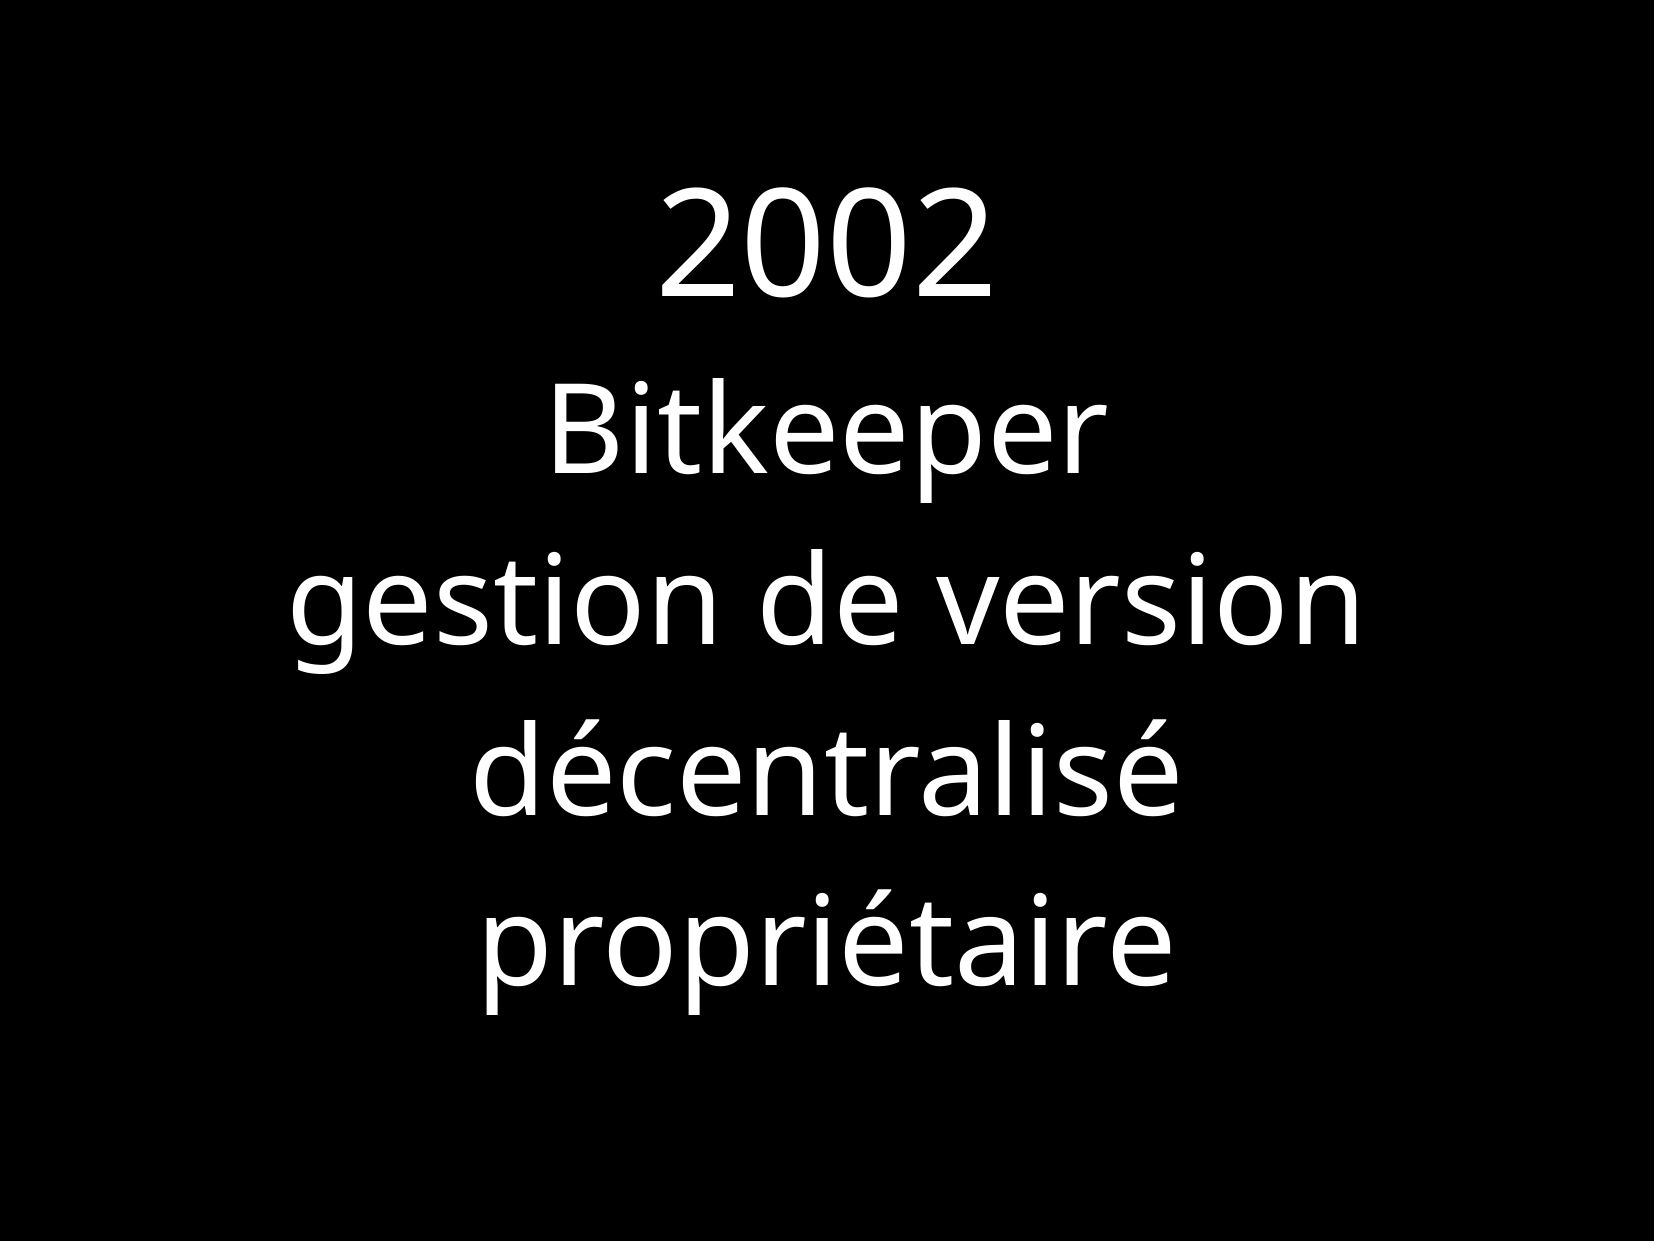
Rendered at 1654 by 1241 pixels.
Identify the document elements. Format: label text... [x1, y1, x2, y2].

subtitle 2002 Bitkeeper gestion de version décentralisé propriétaire [82, 49, 1571, 1109]
